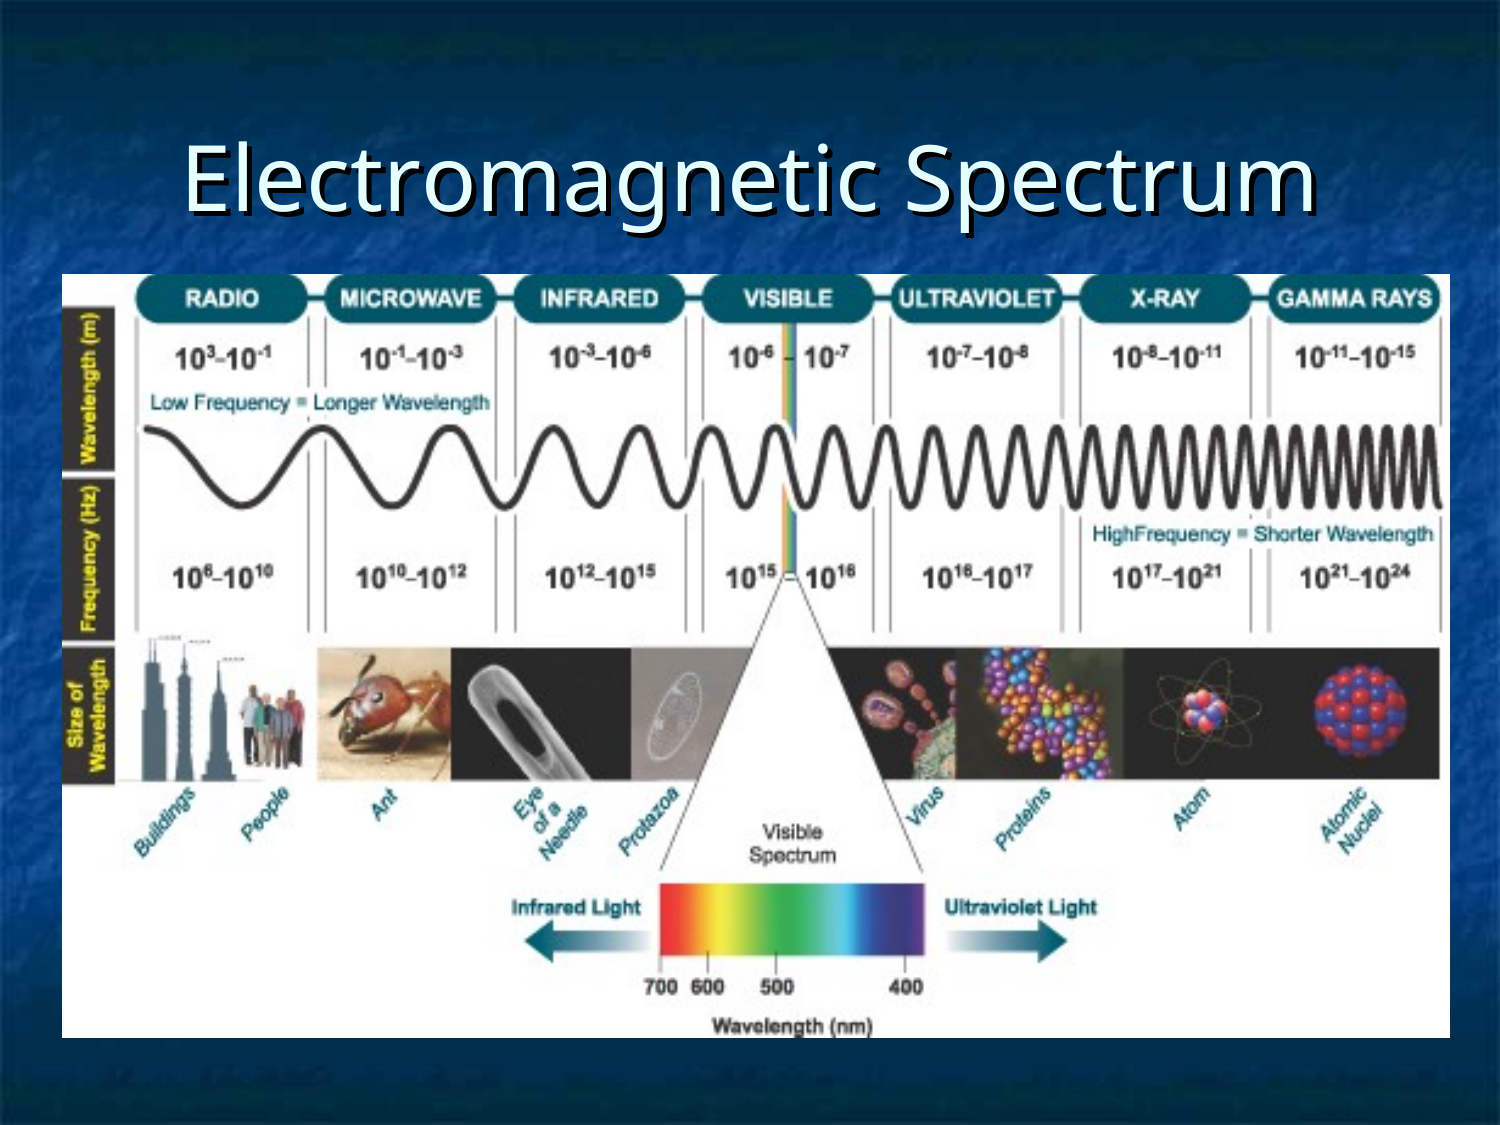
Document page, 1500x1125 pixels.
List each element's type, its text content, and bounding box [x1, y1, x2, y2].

title Electromagnetic Spectrum [75, 62, 1426, 274]
picture [0, 0, 1500, 1125]
